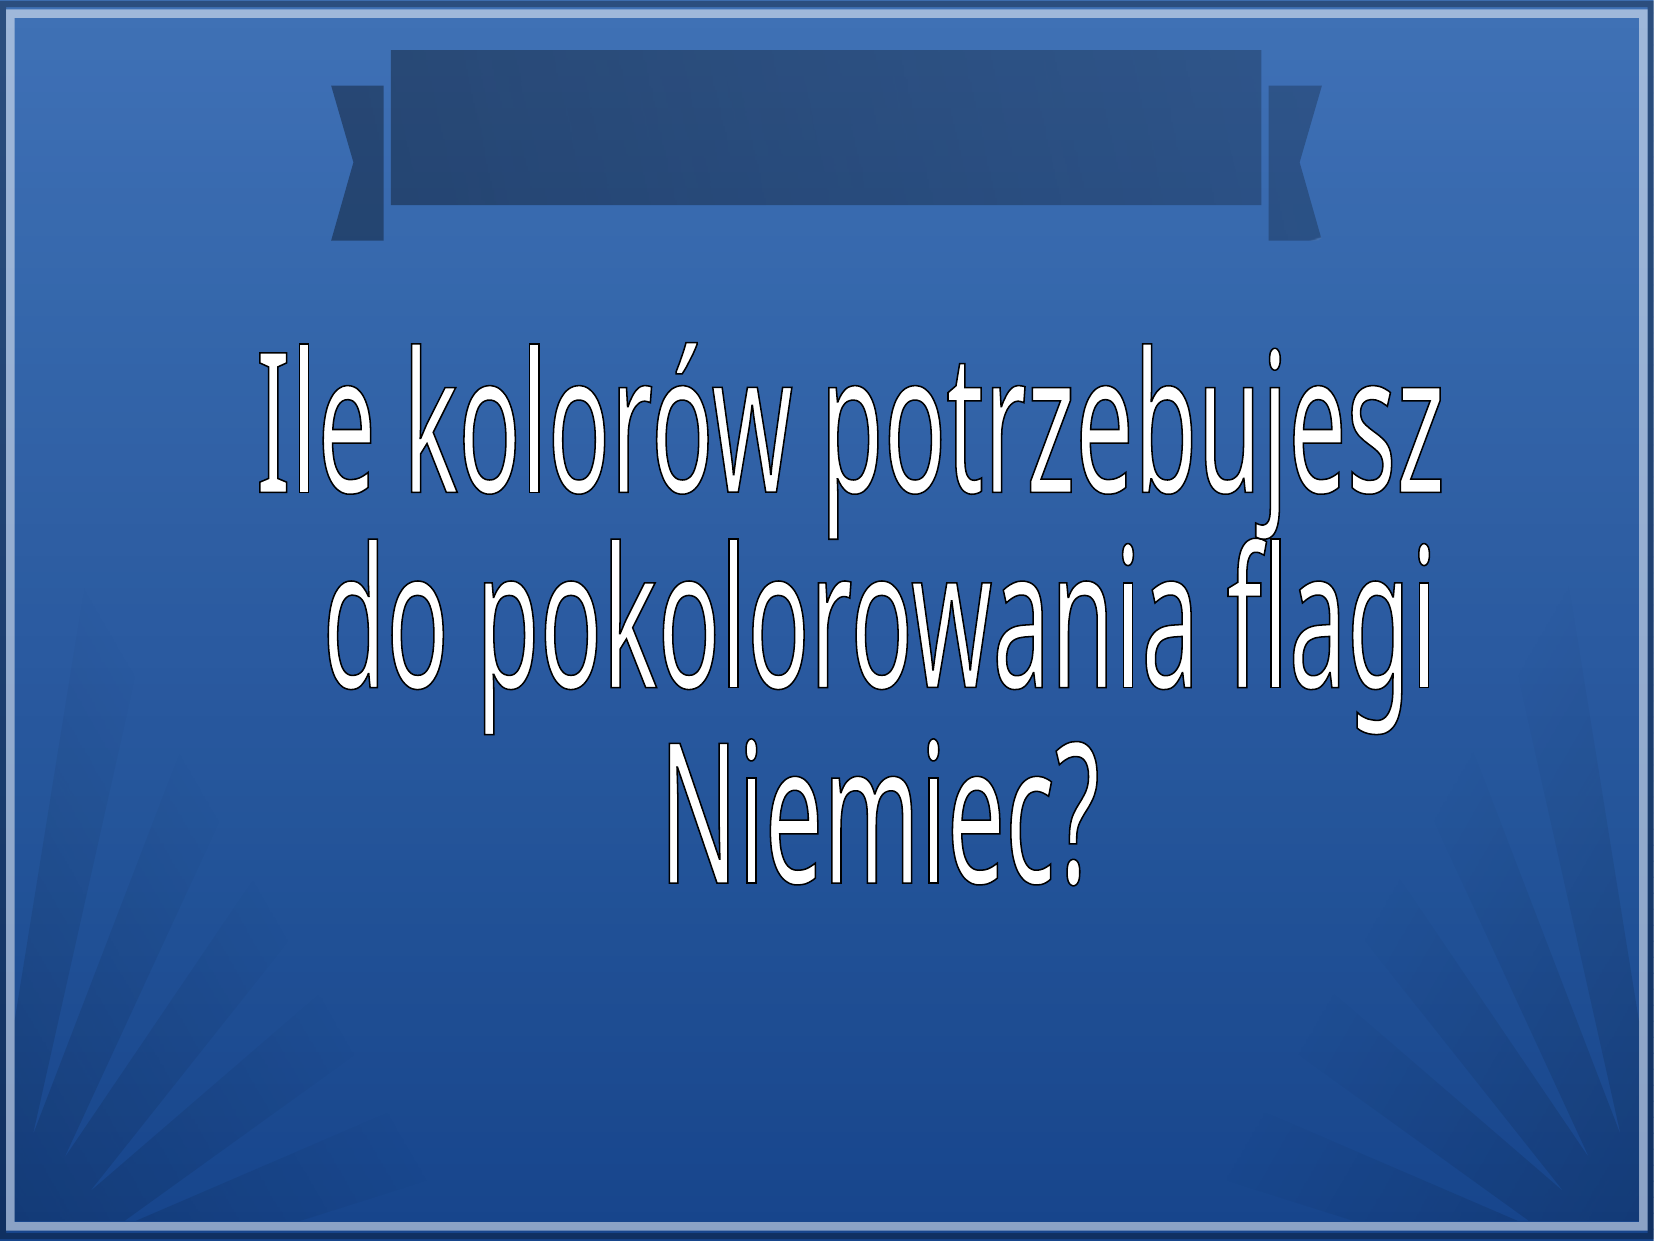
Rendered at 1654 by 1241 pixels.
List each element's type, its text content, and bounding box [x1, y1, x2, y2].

text_box Ile kolorów potrzebujesz do pokolorowania flagi Niemiec? [392, 580, 444, 690]
text_box Ile kolorów potrzebujesz do pokolorowania flagi Niemiec? [992, 385, 1026, 493]
text_box Ile kolorów potrzebujesz do pokolorowania flagi Niemiec? [663, 580, 715, 690]
text_box Ile kolorów potrzebujesz do pokolorowania flagi Niemiec? [484, 580, 534, 735]
text_box Ile kolorów potrzebujesz do pokolorowania flagi Niemiec? [299, 343, 309, 493]
text_box Ile kolorów potrzebujesz do pokolorowania flagi Niemiec? [1059, 580, 1107, 688]
text_box Ile kolorów potrzebujesz do pokolorowania flagi Niemiec? [831, 776, 912, 884]
text_box Ile kolorów potrzebujesz do pokolorowania flagi Niemiec? [328, 539, 378, 690]
text_box Ile kolorów potrzebujesz do pokolorowania flagi Niemiec? [1293, 581, 1339, 690]
text_box Ile kolorów potrzebujesz do pokolorowania flagi Niemiec? [1351, 385, 1392, 495]
text_box Ile kolorów potrzebujesz do pokolorowania flagi Niemiec? [545, 580, 597, 690]
text_box Ile kolorów potrzebujesz do pokolorowania flagi Niemiec? [770, 776, 818, 885]
text_box Ile kolorów potrzebujesz do pokolorowania flagi Niemiec? [669, 743, 728, 884]
text_box Ile kolorów potrzebujesz do pokolorowania flagi Niemiec? [729, 539, 739, 688]
text_box Ile kolorów potrzebujesz do pokolorowania flagi Niemiec? [611, 539, 657, 688]
text_box Ile kolorów potrzebujesz do pokolorowania flagi Niemiec? [828, 385, 878, 540]
text_box Ile kolorów potrzebujesz do pokolorowania flagi Niemiec? [856, 580, 908, 690]
text_box Ile kolorów potrzebujesz do pokolorowania flagi Niemiec? [912, 582, 992, 688]
text_box Ile kolorów potrzebujesz do pokolorowania flagi Niemiec? [712, 387, 792, 493]
text_box Ile kolorów potrzebujesz do pokolorowania flagi Niemiec? [656, 385, 709, 495]
text_box Ile kolorów potrzebujesz do pokolorowania flagi Niemiec? [411, 343, 458, 493]
text_box Ile kolorów potrzebujesz do pokolorowania flagi Niemiec? [323, 385, 371, 495]
text_box Ile kolorów potrzebujesz do pokolorowania flagi Niemiec? [1146, 581, 1192, 690]
text_box Ile kolorów potrzebujesz do pokolorowania flagi Niemiec? [1056, 741, 1098, 844]
text_box Ile kolorów potrzebujesz do pokolorowania flagi Niemiec? [1142, 343, 1192, 495]
text_box Ile kolorów potrzebujesz do pokolorowania flagi Niemiec? [553, 385, 605, 495]
text_box Ile kolorów potrzebujesz do pokolorowania flagi Niemiec? [463, 385, 516, 495]
text_box Ile kolorów potrzebujesz do pokolorowania flagi Niemiec? [952, 776, 1000, 885]
text_box Ile kolorów potrzebujesz do pokolorowania flagi Niemiec? [1010, 776, 1052, 885]
text_box Ile kolorów potrzebujesz do pokolorowania flagi Niemiec? [1227, 387, 1281, 688]
text_box Ile kolorów potrzebujesz do pokolorowania flagi Niemiec? [619, 385, 652, 493]
text_box Ile kolorów potrzebujesz do pokolorowania flagi Niemiec? [529, 343, 539, 493]
text_box Ile kolorów potrzebujesz do pokolorowania flagi Niemiec? [948, 363, 982, 495]
text_box Ile kolorów potrzebujesz do pokolorowania flagi Niemiec? [259, 352, 287, 493]
text_box Ile kolorów potrzebujesz do pokolorowania flagi Niemiec? [1400, 387, 1441, 493]
text_box Ile kolorów potrzebujesz do pokolorowania flagi Niemiec? [1352, 580, 1402, 735]
text_box Ile kolorów potrzebujesz do pokolorowania flagi Niemiec? [1030, 387, 1072, 493]
text_box Ile kolorów potrzebujesz do pokolorowania flagi Niemiec? [889, 385, 941, 495]
text_box Ile kolorów potrzebujesz do pokolorowania flagi Niemiec? [1293, 385, 1342, 495]
text_box Ile kolorów potrzebujesz do pokolorowania flagi Niemiec? [818, 580, 851, 688]
text_box Ile kolorów potrzebujesz do pokolorowania flagi Niemiec? [752, 580, 805, 690]
text_box Ile kolorów potrzebujesz do pokolorowania flagi Niemiec? [997, 581, 1043, 690]
text_box Ile kolorów potrzebujesz do pokolorowania flagi Niemiec? [1081, 385, 1129, 495]
text_box Ile kolorów potrzebujesz do pokolorowania flagi Niemiec? [1205, 387, 1253, 495]
